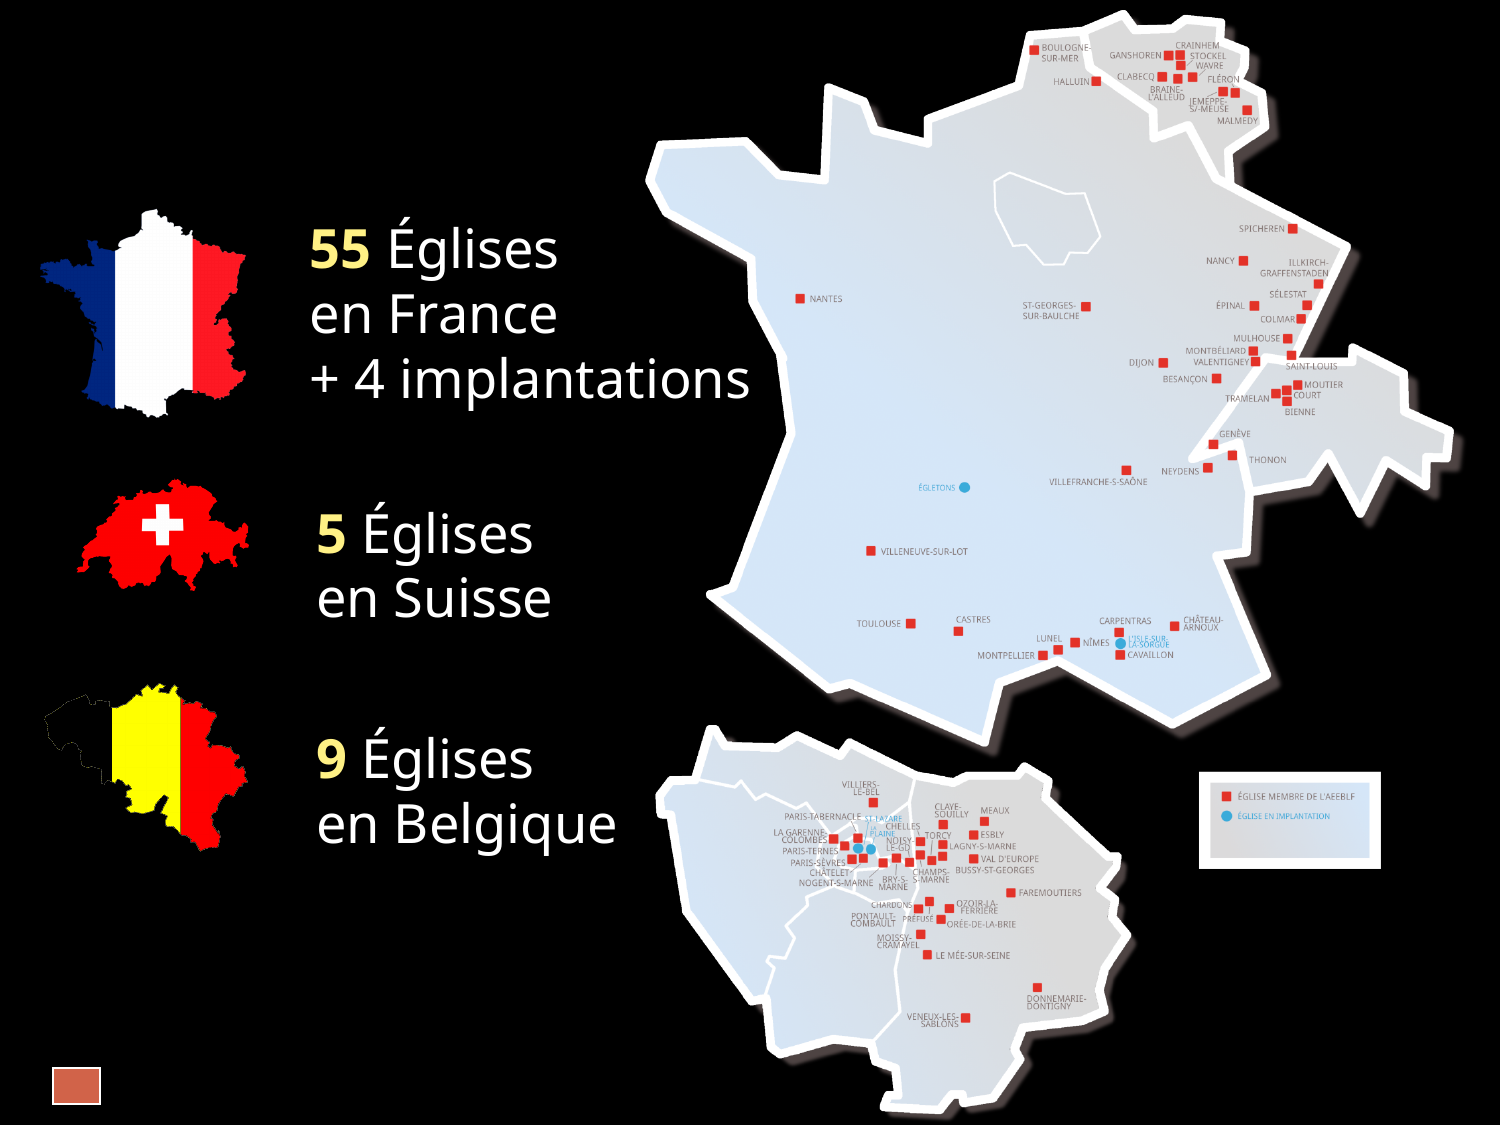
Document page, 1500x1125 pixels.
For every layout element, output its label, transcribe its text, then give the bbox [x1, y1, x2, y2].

picture [41, 679, 252, 857]
picture [36, 206, 249, 424]
text_box 5 Églises en Suisse [301, 491, 814, 637]
picture [76, 478, 249, 591]
picture [620, 0, 1482, 1125]
text_box 9 Églises en Belgique [301, 716, 814, 862]
text_box 55 Églises en France + 4 implantations [295, 206, 880, 492]
